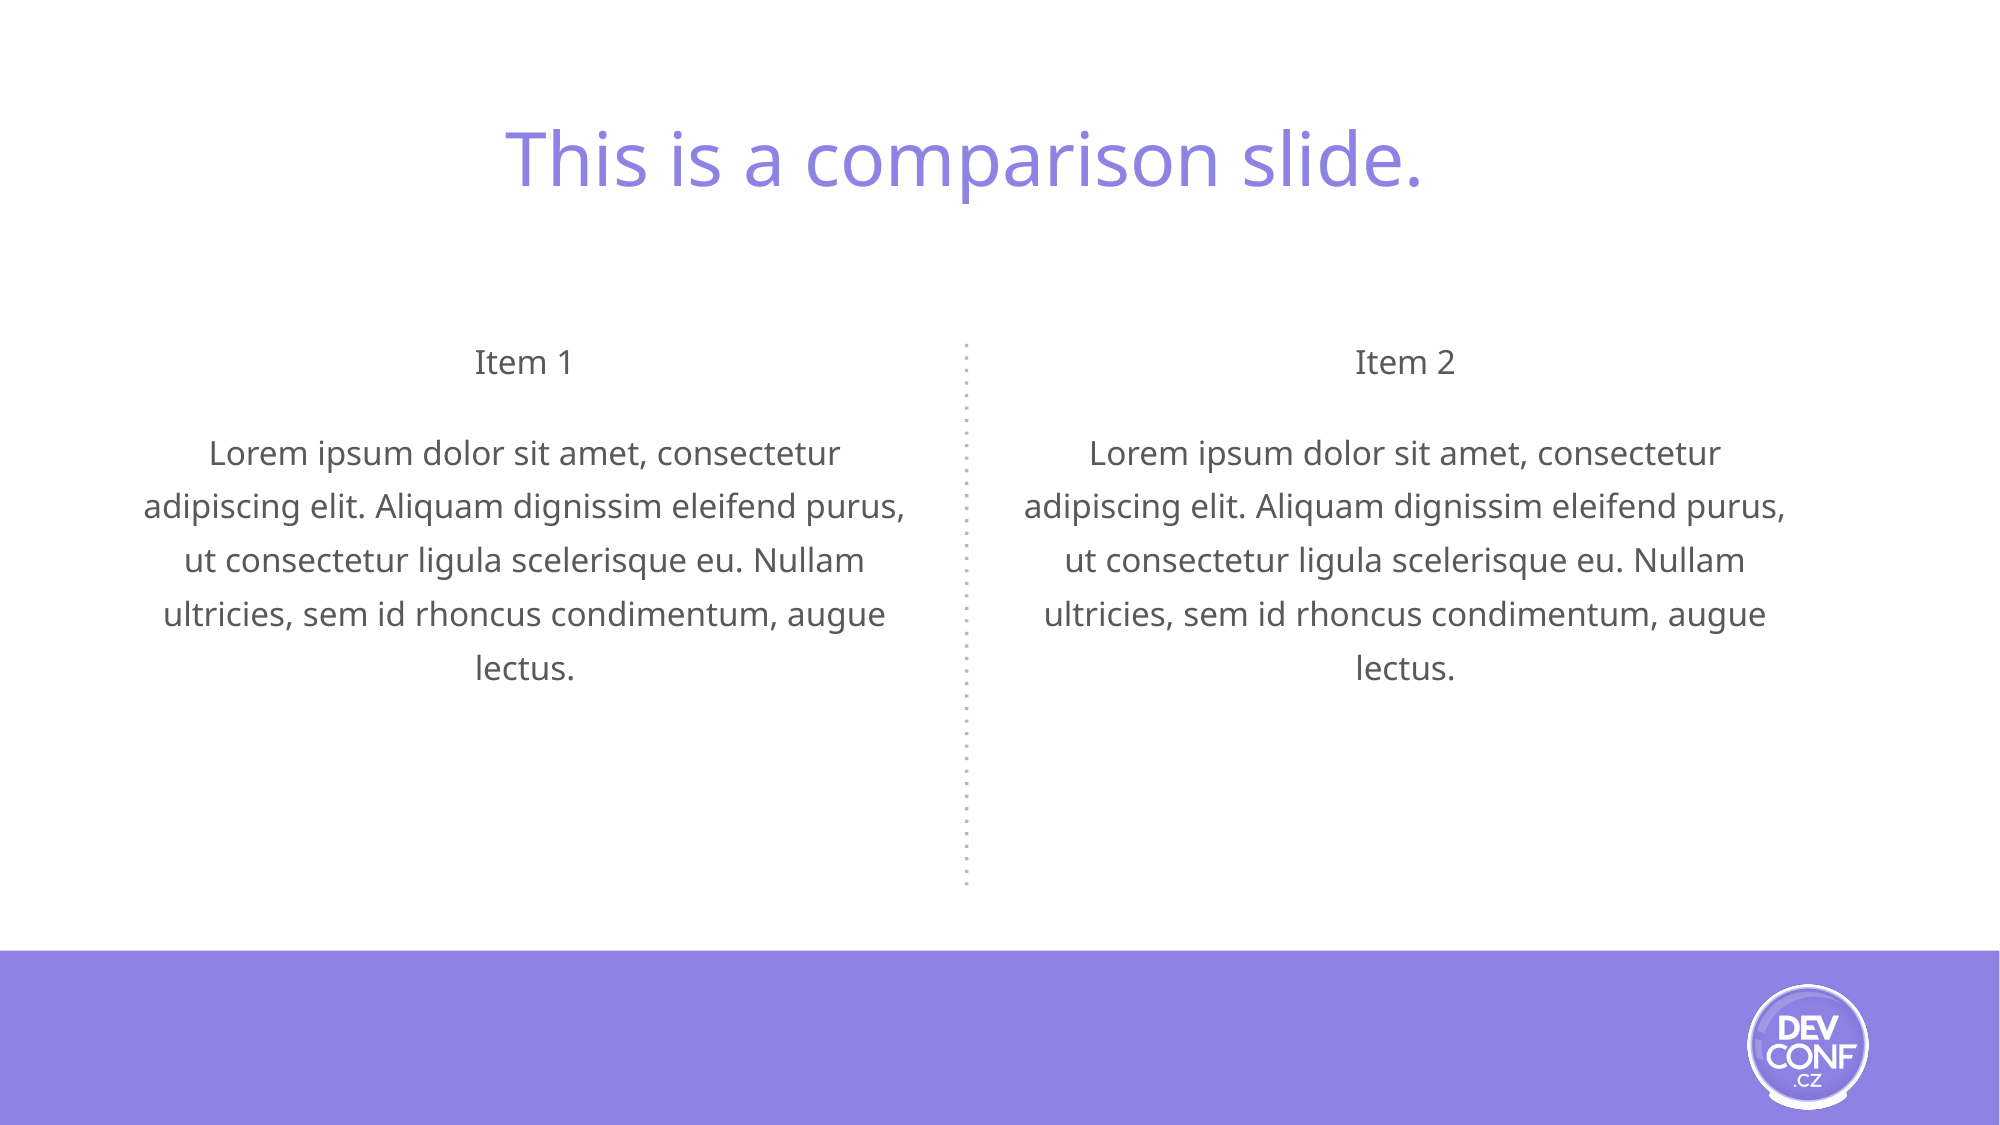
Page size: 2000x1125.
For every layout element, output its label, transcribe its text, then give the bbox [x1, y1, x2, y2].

list Lorem ipsum dolor sit amet, consectetur adipiscing elit. Aliquam dignissim eleifend purus, ut consectetur ligula scelerisque eu. Nullam ultricies, sem id rhoncus condimentum, augue lectus. [140, 417, 910, 937]
title This is a comparison slide. [140, 93, 1791, 219]
subtitle Item 1 [140, 330, 910, 383]
picture [1747, 984, 1869, 1110]
list Lorem ipsum dolor sit amet, consectetur adipiscing elit. Aliquam dignissim eleifend purus, ut consectetur ligula scelerisque eu. Nullam ultricies, sem id rhoncus condimentum, augue lectus. [1021, 417, 1791, 937]
subtitle Item 2 [1021, 330, 1791, 383]
